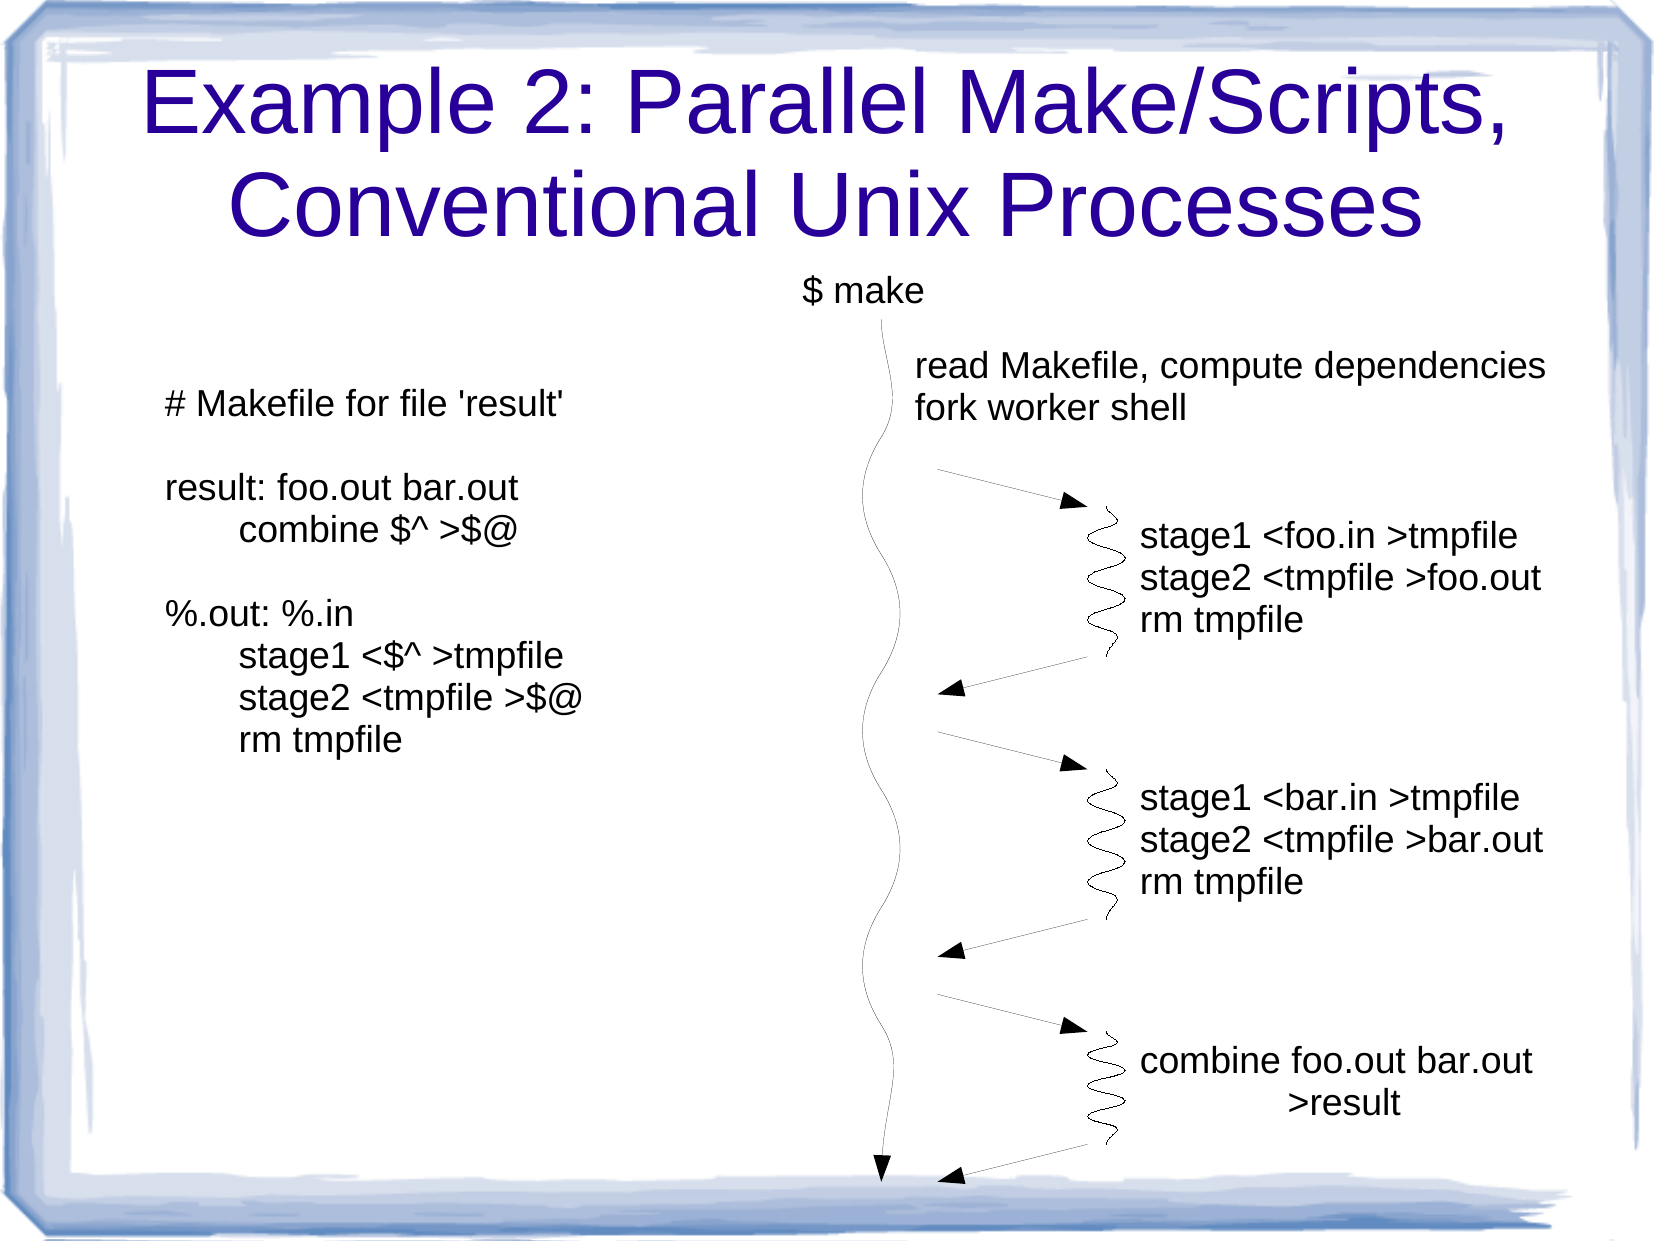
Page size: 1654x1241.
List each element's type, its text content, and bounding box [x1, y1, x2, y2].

text_box read Makefile, compute dependencies fork worker shell [900, 337, 1613, 437]
picture [0, 0, 1654, 1241]
text_box stage1 <foo.in >tmpfile stage2 <tmpfile >foo.out rm tmpfile [1125, 506, 1576, 648]
text_box $ make [787, 262, 976, 320]
text_box stage1 <bar.in >tmpfile stage2 <tmpfile >bar.out rm tmpfile [1125, 769, 1576, 911]
text_box # Makefile for file 'result' result: foo.out bar.out combine $^ >$@ %.out: %.in stage1 <$^ >tmpfile stage2 <tmpfile >$@ rm tmpfile [150, 375, 788, 810]
text_box combine foo.out bar.out >result [1125, 1031, 1576, 1131]
title Example 2: Parallel Make/Scripts, Conventional Unix Processes [82, 49, 1571, 257]
